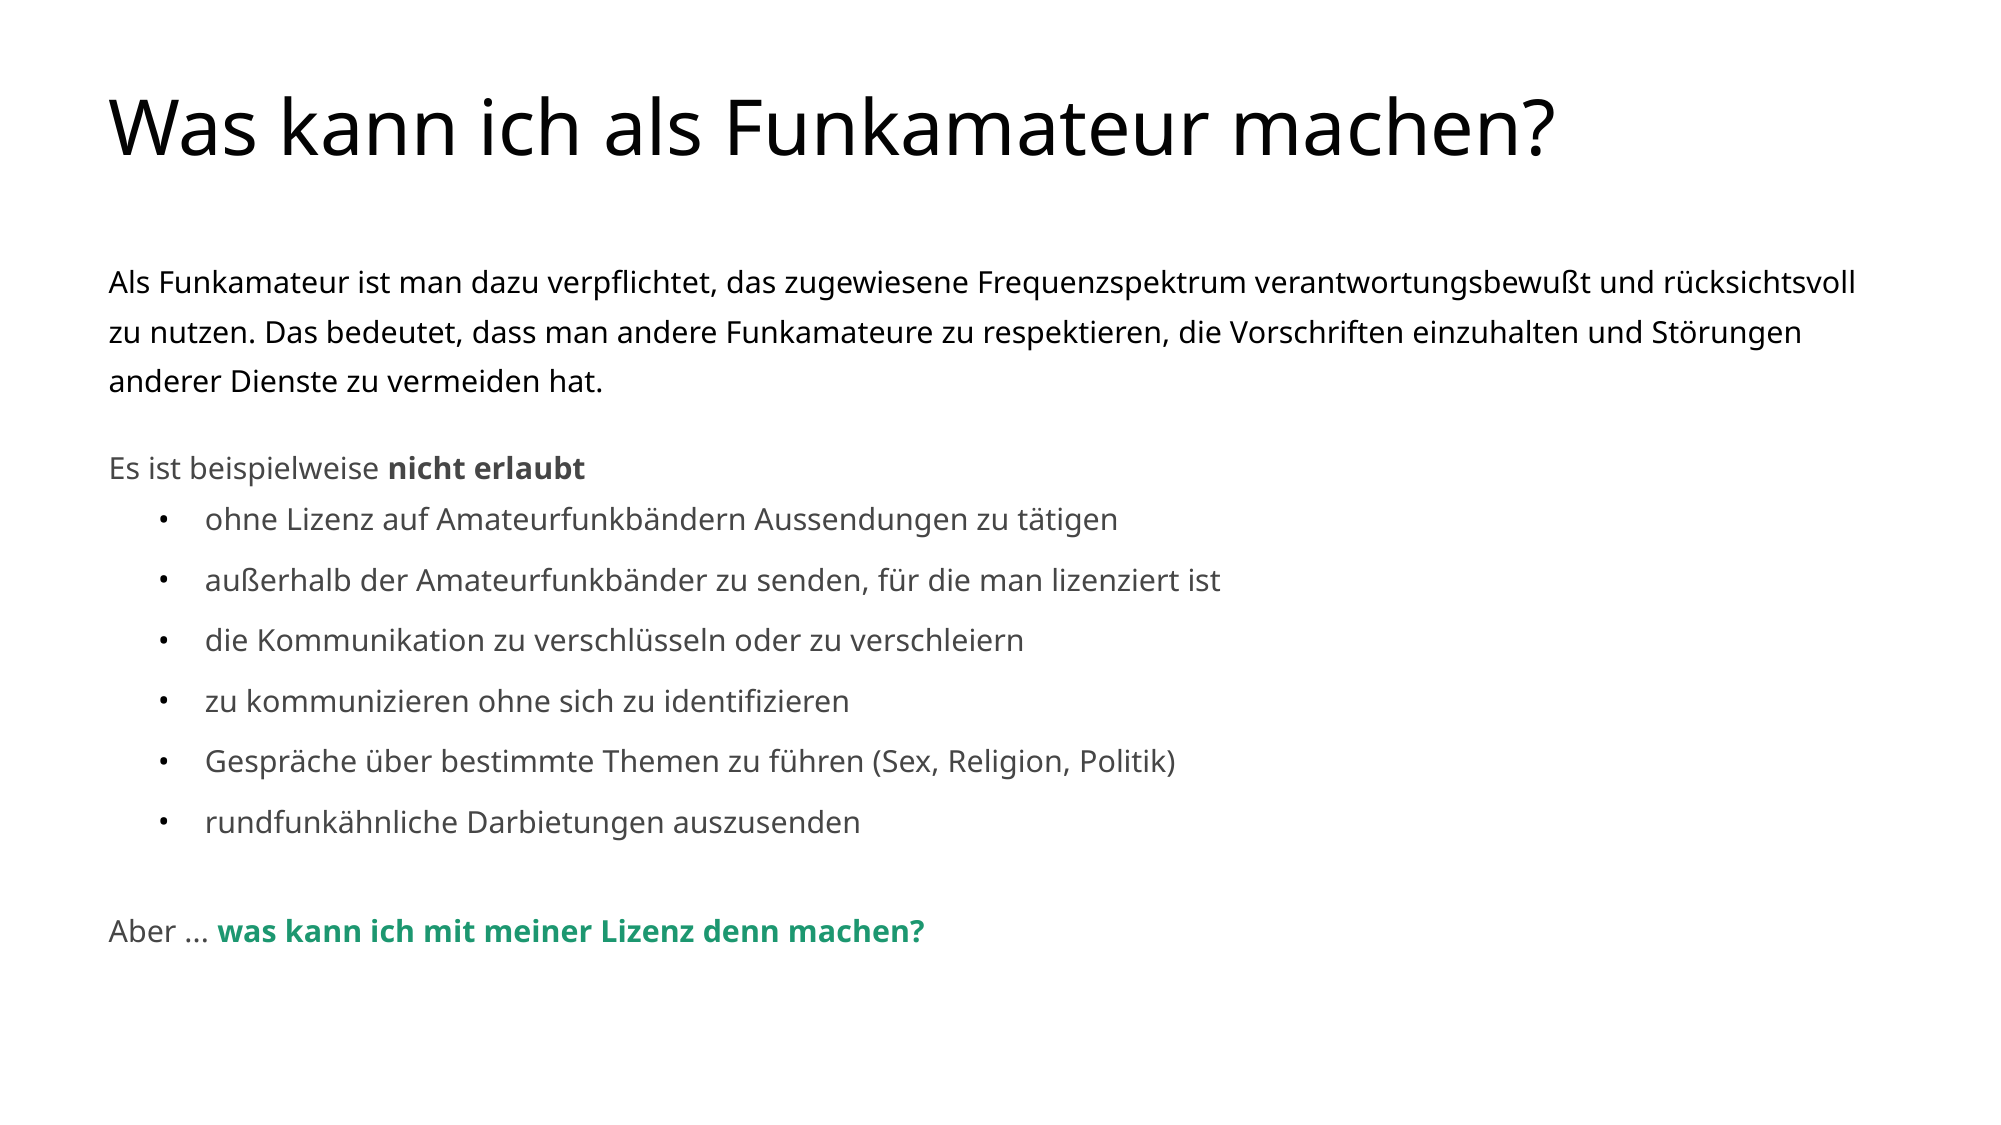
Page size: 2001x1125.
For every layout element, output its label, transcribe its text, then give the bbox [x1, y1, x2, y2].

text_box Es ist beispielweise nicht erlaubt [108, 437, 1892, 486]
text_box zu kommunizieren ohne sich zu identifizieren [158, 669, 1892, 718]
text_box außerhalb der Amateurfunkbänder zu senden, für die man lizenziert ist [158, 548, 1892, 598]
text_box Was kann ich als Funkamateur machen? [108, 75, 1586, 172]
text_box ohne Lizenz auf Amateurfunkbändern Aussendungen zu tätigen [158, 487, 1892, 537]
text_box die Kommunikation zu verschlüsseln oder zu verschleiern [158, 608, 1892, 658]
text_box Als Funkamateur ist man dazu verpflichtet, das zugewiesene Frequenzspektrum verantwortungsbewußt und rücksichtsvoll zu nutzen. Das bedeutet, dass man andere Funkamateure zu respektieren, die Vorschriften einzuhalten und Störungen anderer Dienste zu vermeiden hat. [108, 250, 1892, 349]
text_box rundfunkähnliche Darbietungen auszusenden [158, 790, 1892, 839]
text_box Aber ... was kann ich mit meiner Lizenz denn machen? [108, 899, 1892, 949]
text_box Gespräche über bestimmte Themen zu führen (Sex, Religion, Politik) [158, 729, 1892, 779]
